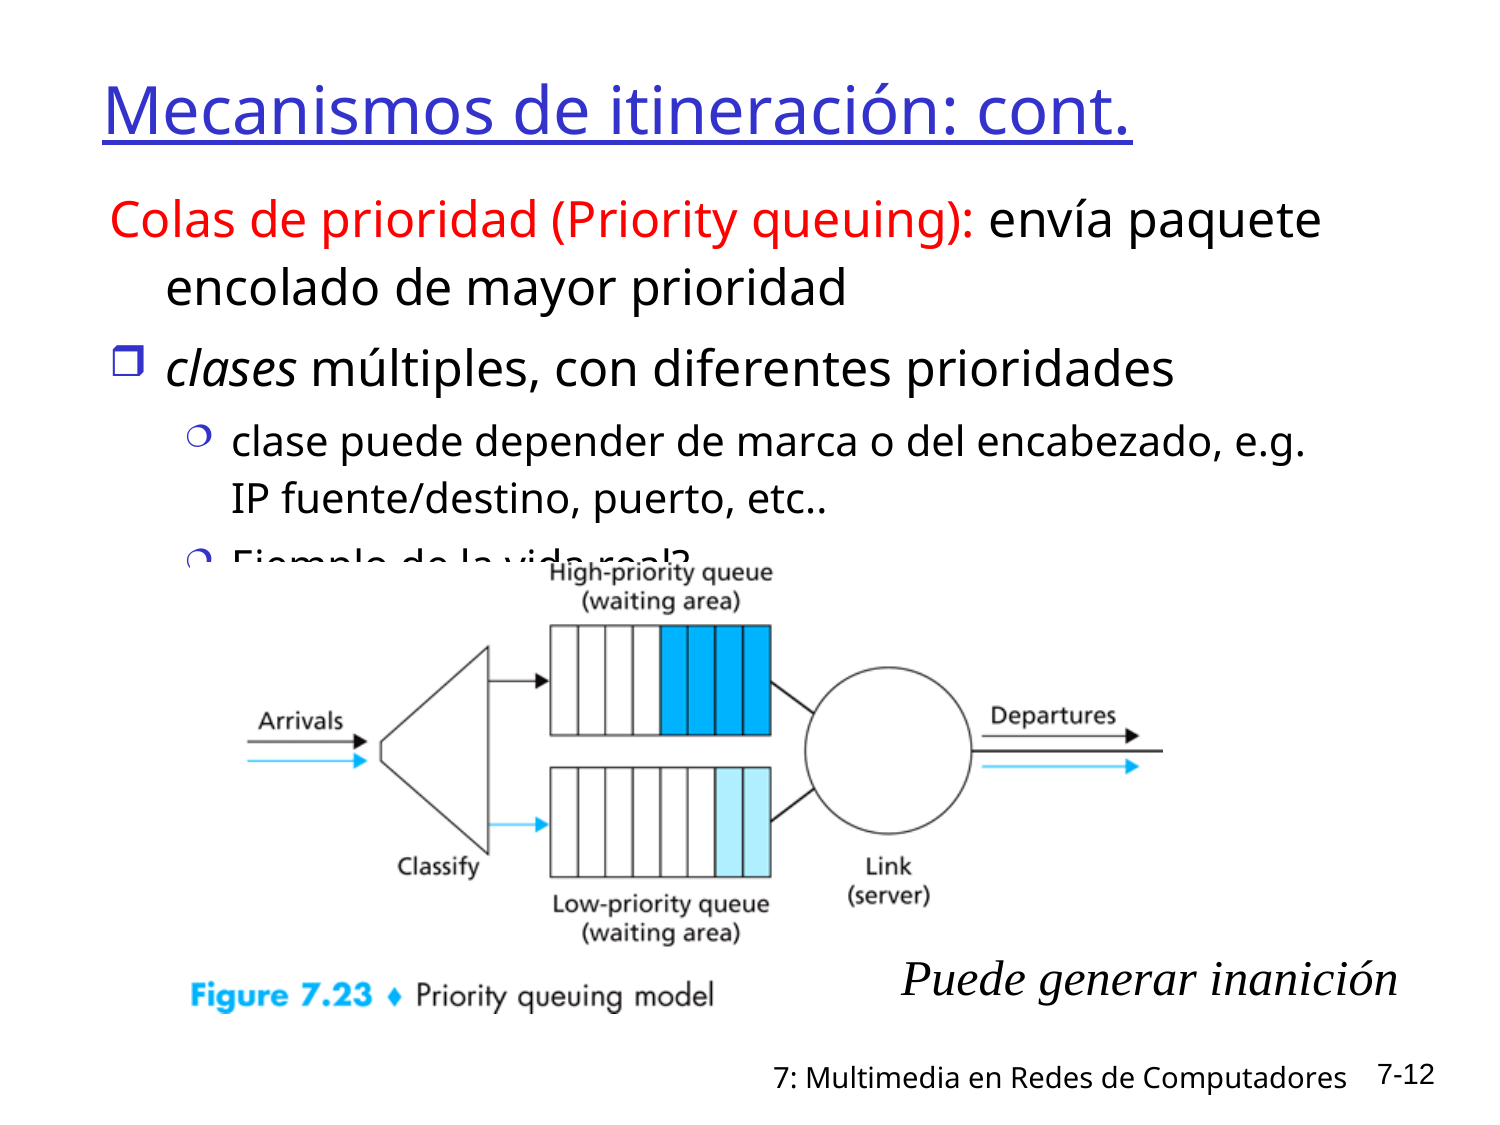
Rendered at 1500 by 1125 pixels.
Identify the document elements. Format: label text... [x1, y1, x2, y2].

list Colas de prioridad (Priority queuing): envía paquete encolado de mayor prioridad clases múltiples, con diferentes prioridades clase puede depender de marca o del encabezado, e.g. IP fuente/destino, puerto, etc.. Ejemplo de la vida real? [94, 175, 1370, 548]
picture [222, 994, 229, 1001]
title Mecanismos de itineración: cont. [87, 37, 1363, 181]
text_box Puede generar inanición [886, 937, 1414, 1013]
picture [190, 562, 1163, 1014]
